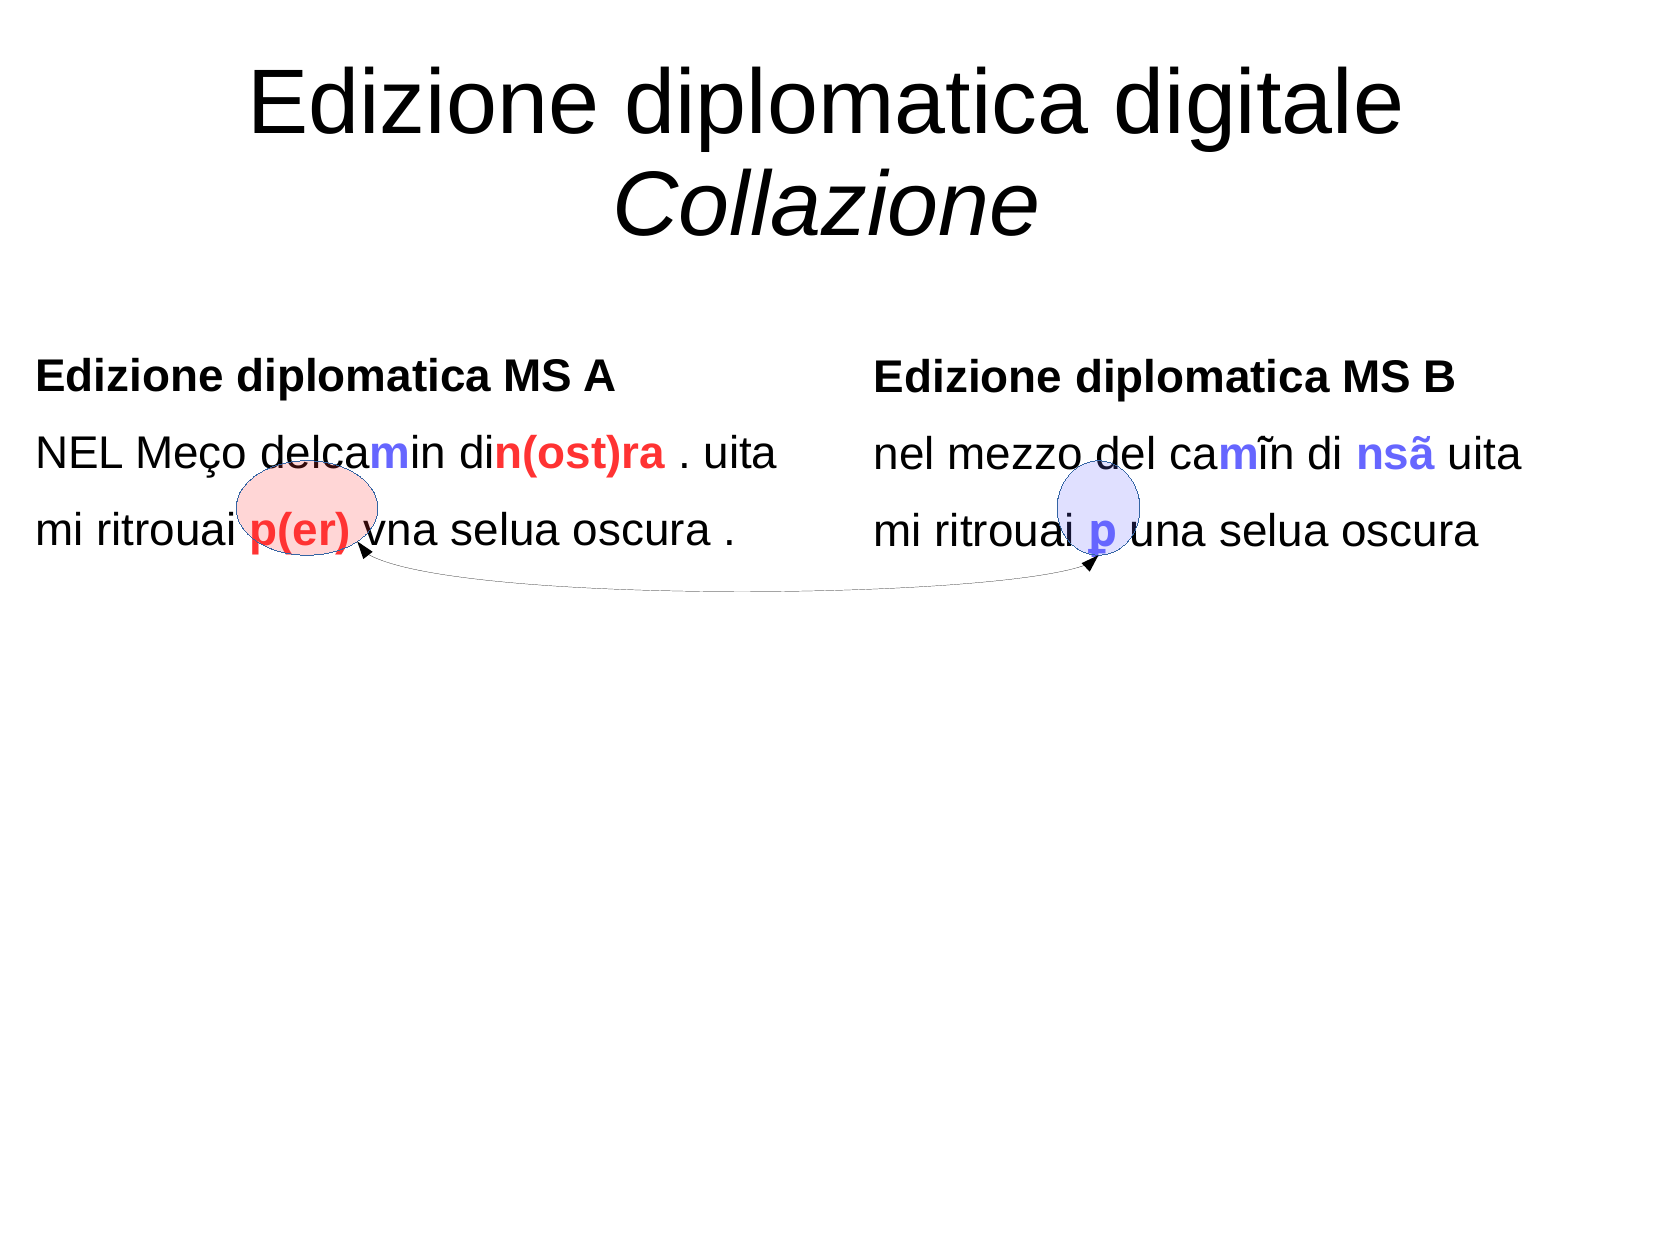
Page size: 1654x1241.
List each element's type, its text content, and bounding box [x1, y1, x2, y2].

title Edizione diplomatica digitale Collazione [82, 49, 1571, 257]
text_box [236, 460, 378, 556]
list Edizione diplomatica MS A NEL Meço delcamin din(ost)ra . uita mi ritrouai p(er) vna selua oscura . [35, 324, 857, 649]
text_box [1057, 460, 1140, 556]
list Edizione diplomatica MS B nel mezzo del cam̃in di nsã uita mi ritrouai ꝑ una selua oscura [874, 325, 1642, 603]
